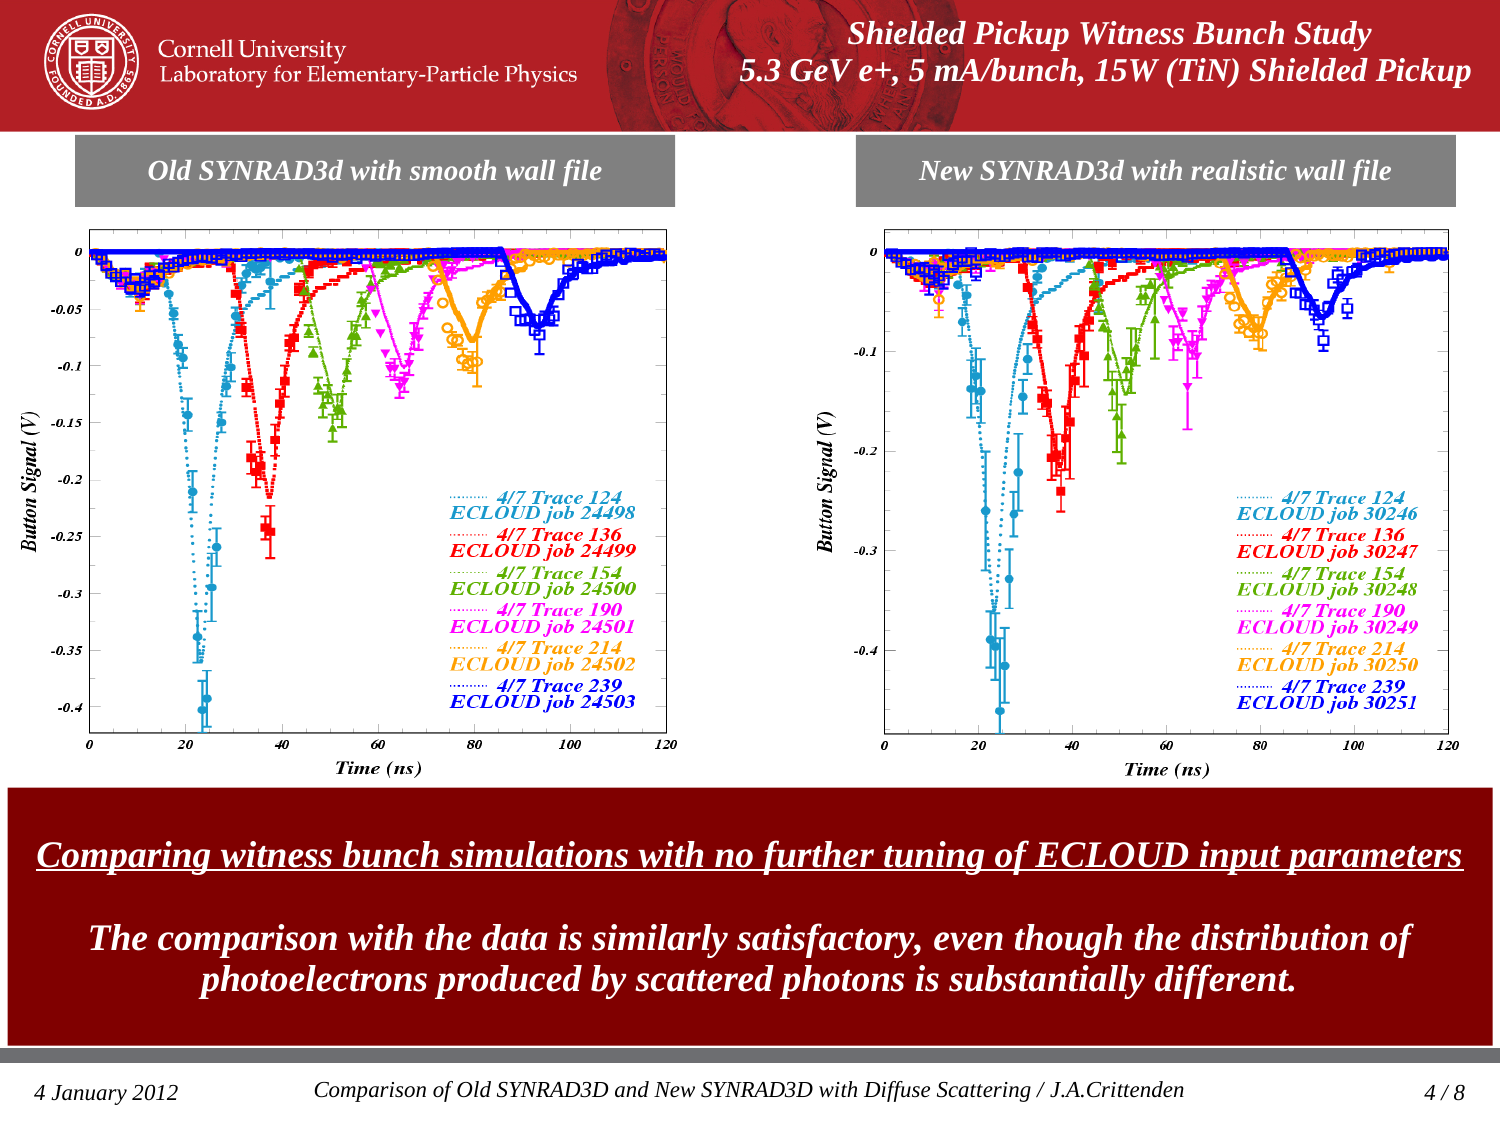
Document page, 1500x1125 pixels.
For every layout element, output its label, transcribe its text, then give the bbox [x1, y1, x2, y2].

picture [0, 0, 1500, 132]
text_box Old SYNRAD3d with smooth wall file [75, 134, 676, 207]
text_box New SYNRAD3d with realistic wall file [855, 134, 1456, 207]
text_box Shielded Pickup Witness Bunch Study 5.3 GeV e+, 5 mA/bunch, 15W (TiN) Shielded Pickup [712, 14, 1500, 128]
picture [811, 224, 1463, 782]
text_box Comparing witness bunch simulations with no further tuning of ECLOUD input parameters The comparison with the data is similarly satisfactory, even though the distribution of photoelectrons produced by scattered photons is substantially different. [7, 787, 1493, 1046]
picture [15, 224, 682, 781]
